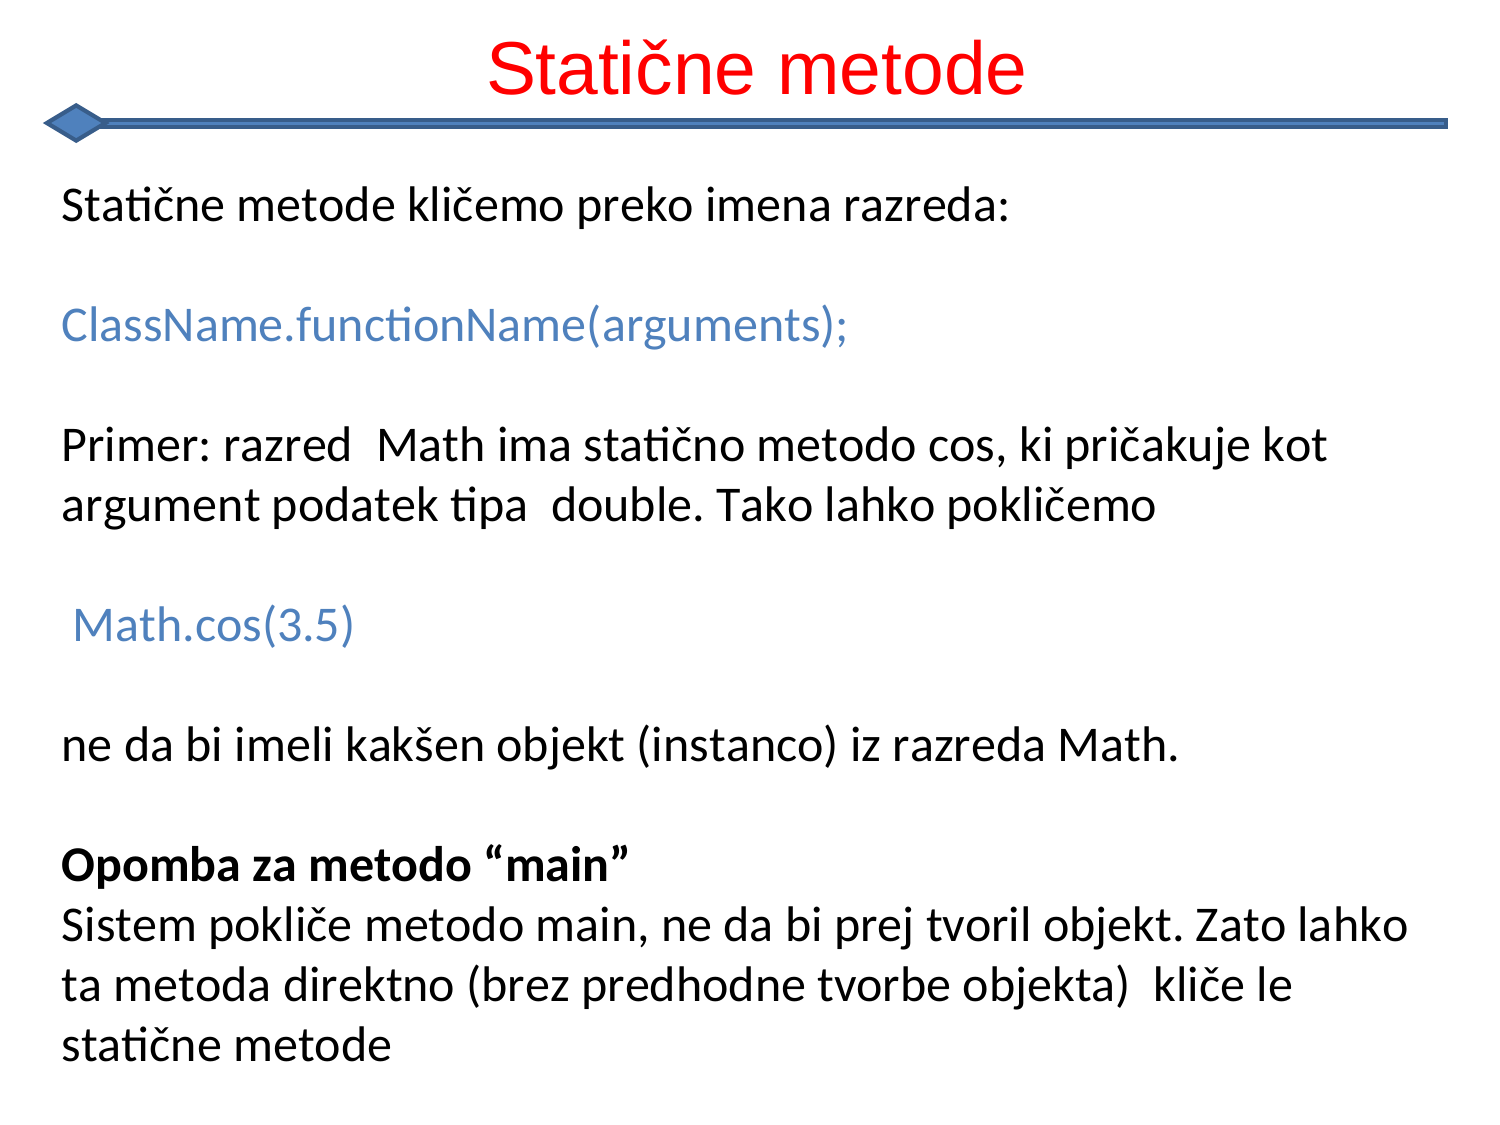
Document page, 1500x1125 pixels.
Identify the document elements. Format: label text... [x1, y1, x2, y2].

title Statične metode [82, 0, 1433, 129]
text_box Statične metode kličemo preko imena razreda: ClassName.functionName(arguments); Primer: razred Math ima statično metodo cos, ki pričakuje kot argument podatek tipa double. Tako lahko pokličemo Math.cos(3.5) ne da bi imeli kakšen objekt (instanco) iz razreda Math. Opomba za metodo “main” Sistem pokliče metodo main, ne da bi prej tvoril objekt. Zato lahko ta metoda direktno (brez predhodne tvorbe objekta) kliče le statične metode [46, 163, 1465, 1080]
